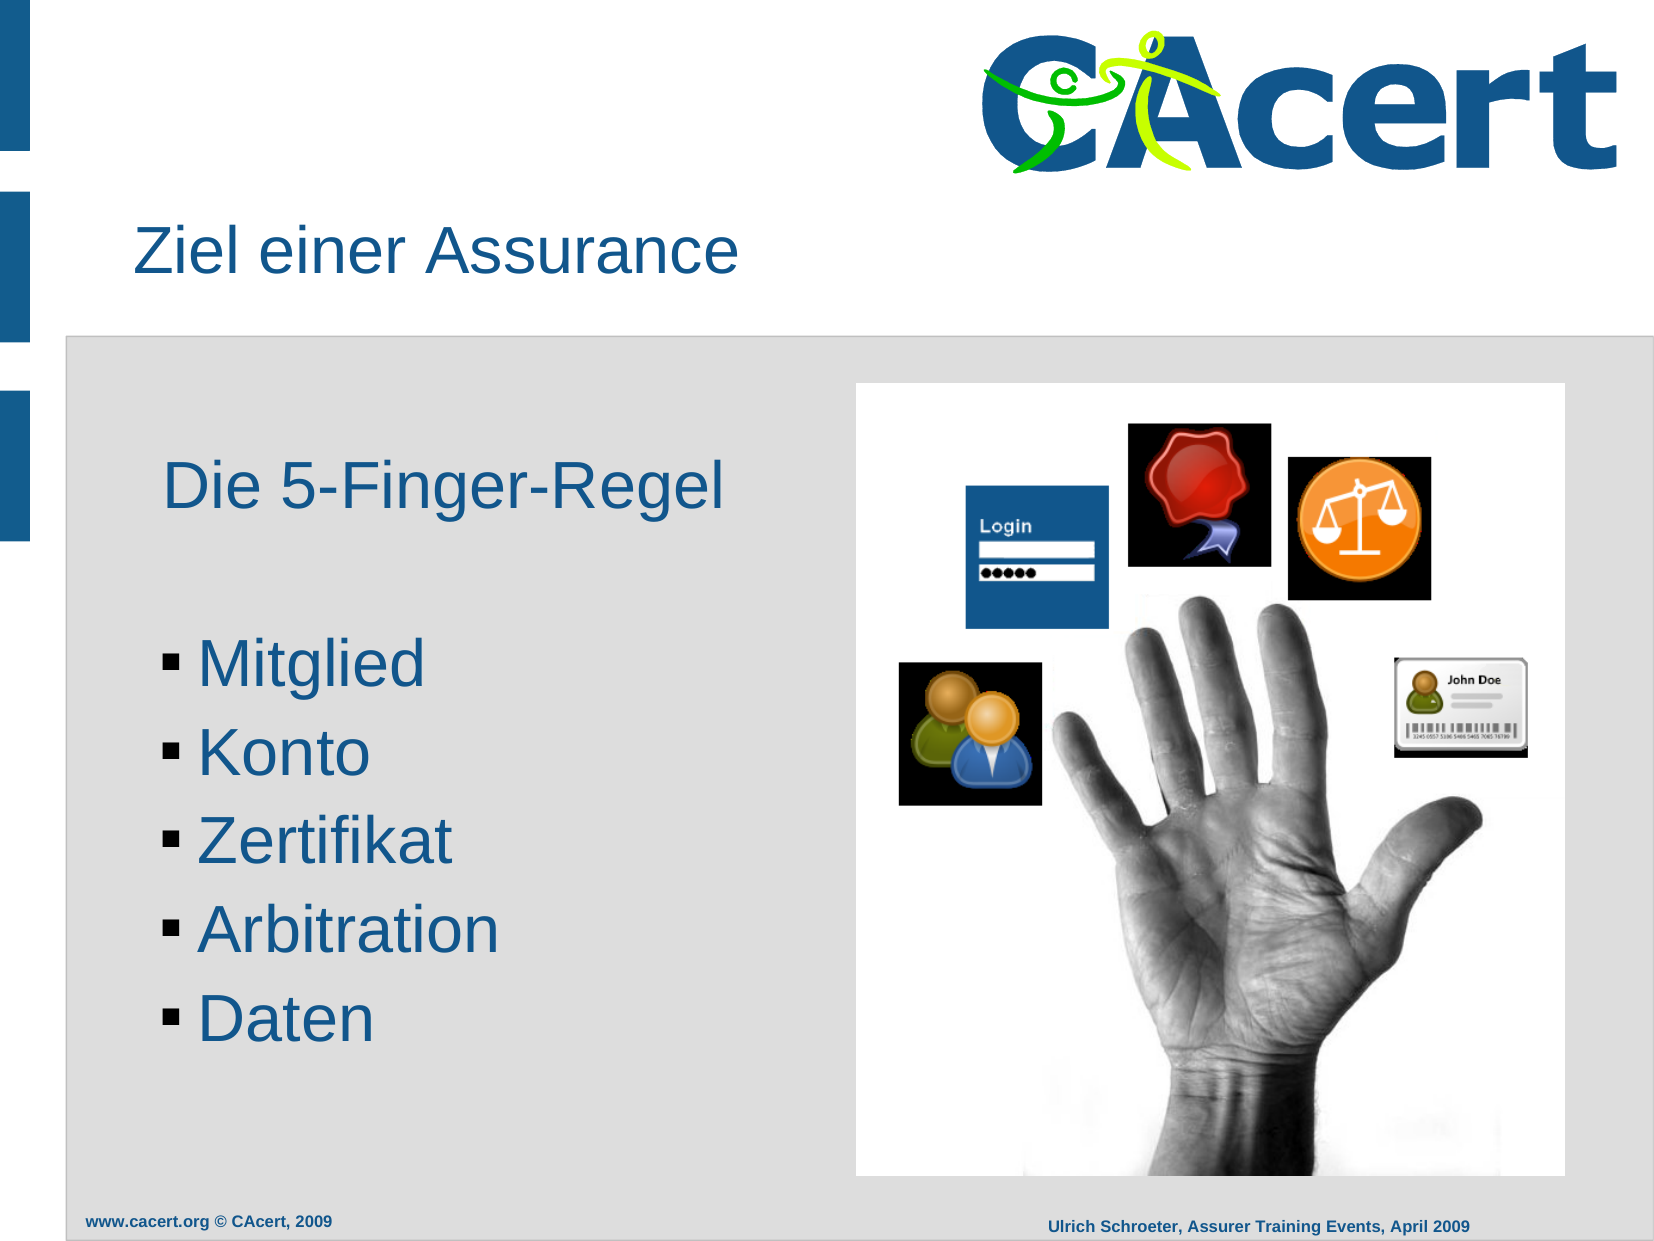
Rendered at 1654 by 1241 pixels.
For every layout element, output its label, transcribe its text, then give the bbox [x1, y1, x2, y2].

text_box Die 5-Finger-Regel Mitglied Konto Zertifikat Arbitration Daten [147, 427, 741, 1064]
picture [856, 383, 1565, 1176]
text_box Ziel einer Assurance [118, 191, 756, 296]
